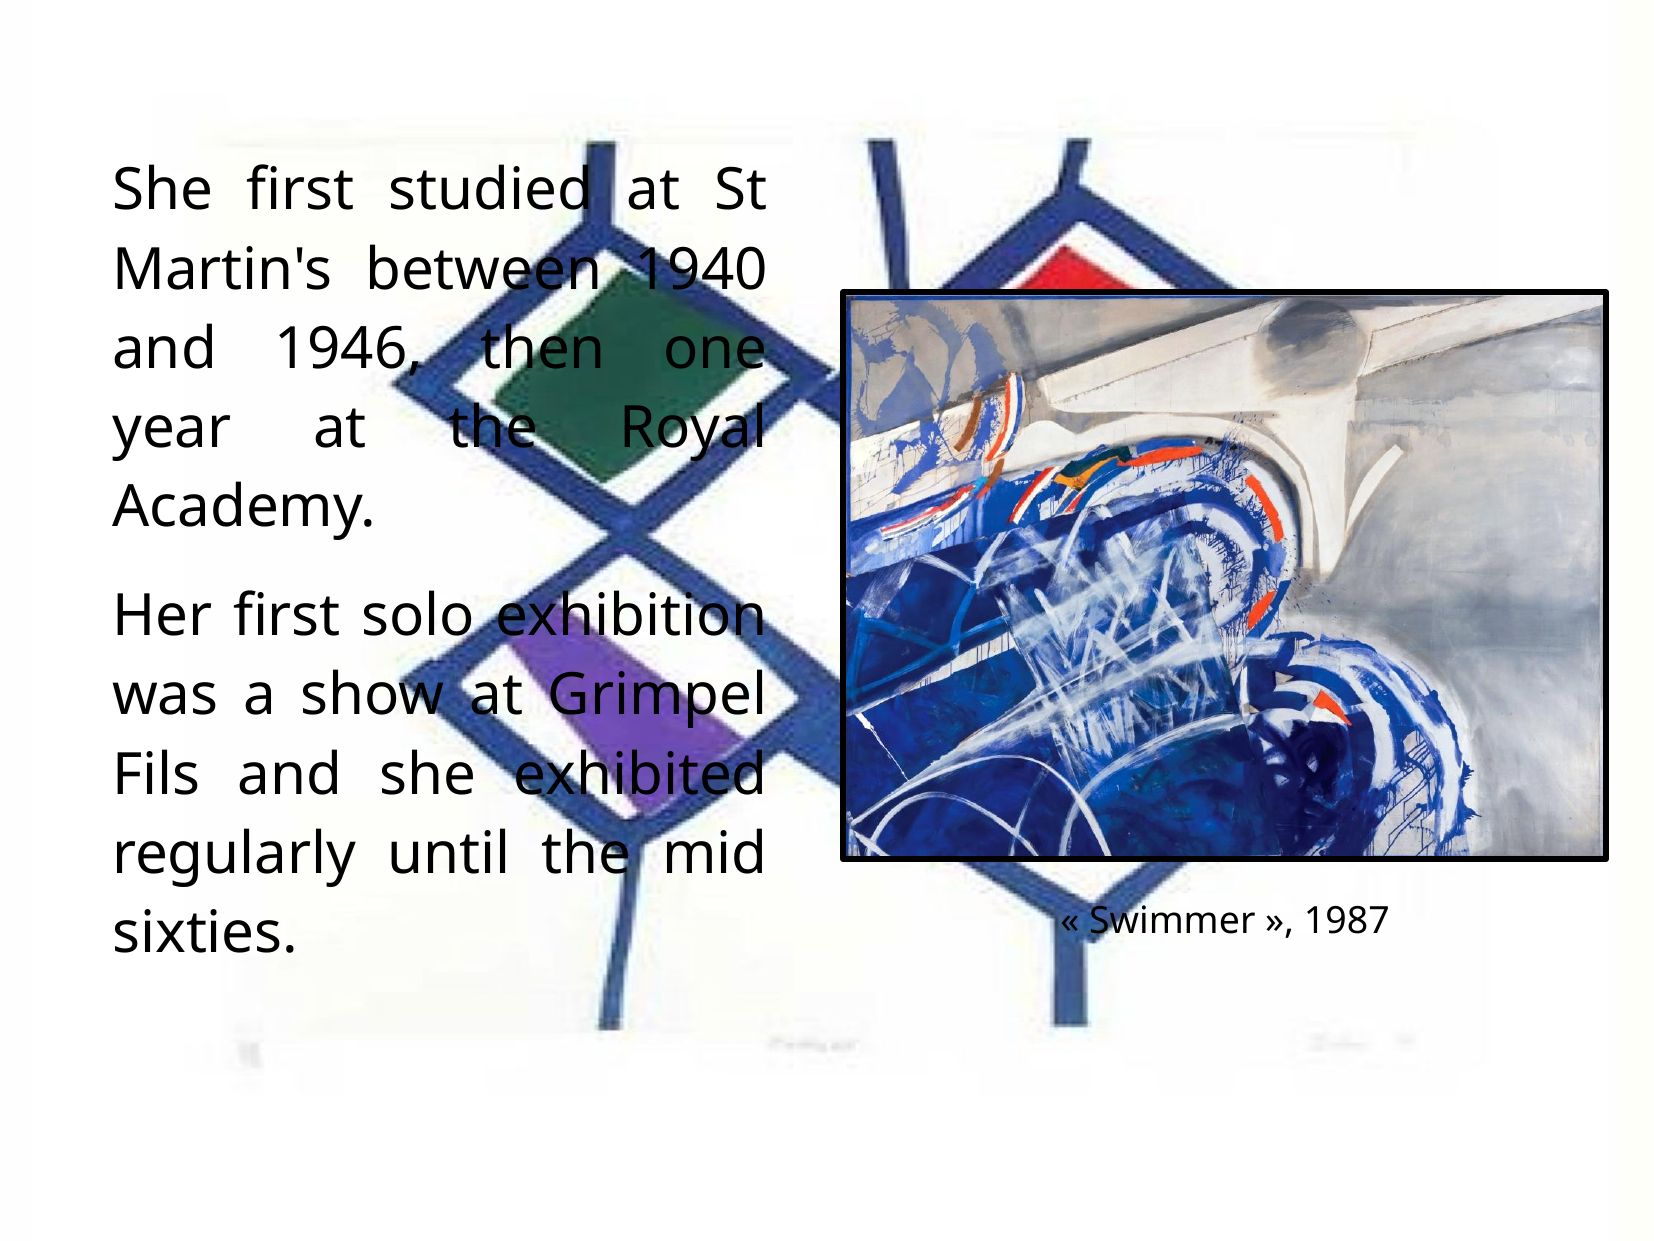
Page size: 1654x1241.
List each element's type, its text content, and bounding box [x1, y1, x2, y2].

picture [0, 0, 1654, 1241]
list She first studied at St Martin's between 1940 and 1946, then one year at the Royal Academy. Her first solo exhibition was a show at Grimpel Fils and she exhibited regularly until the mid sixties. [41, 147, 768, 1241]
text_box « Swimmer », 1987 [856, 885, 1595, 950]
